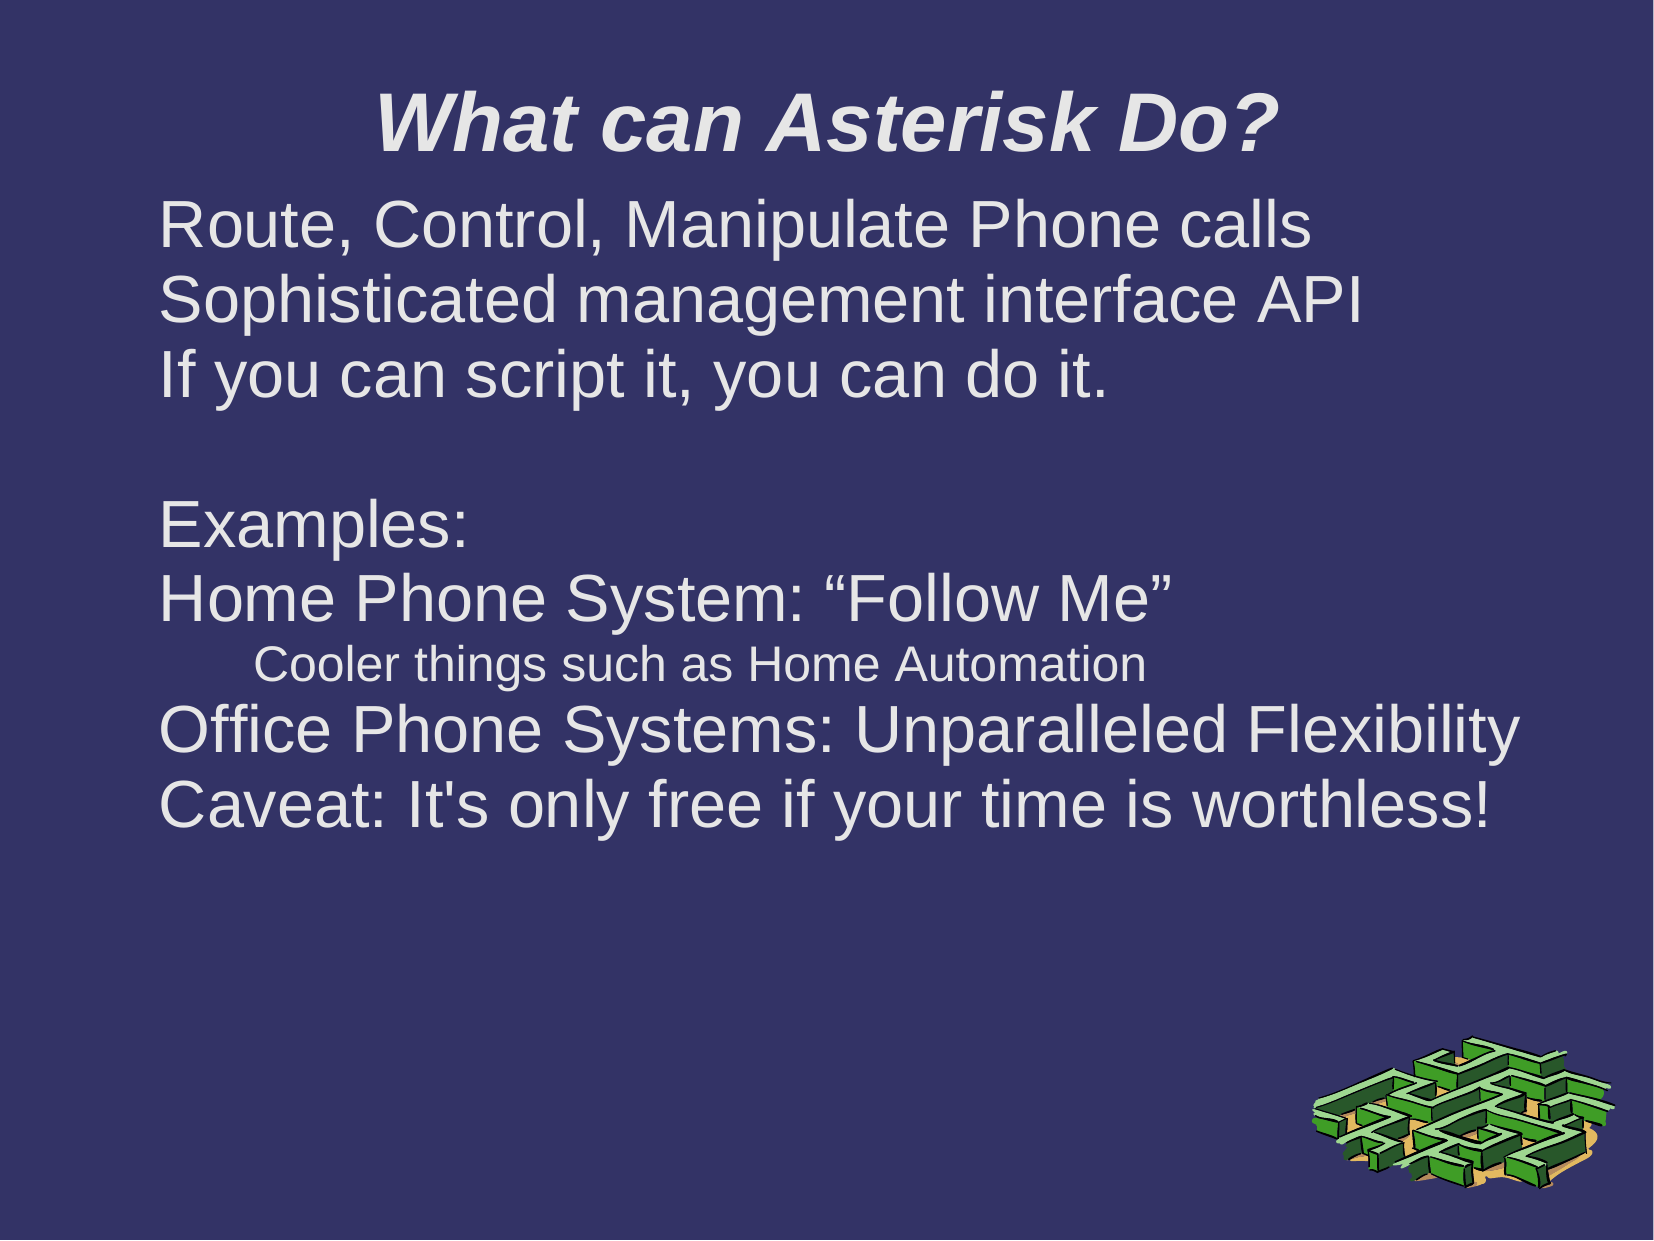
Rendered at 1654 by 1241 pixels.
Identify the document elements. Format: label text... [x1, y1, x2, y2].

list Route, Control, Manipulate Phone calls Sophisticated management interface API If you can script it, you can do it. Examples: Home Phone System: “Follow Me” Cooler things such as Home Automation Office Phone Systems: Unparalleled Flexibility Caveat: It's only free if your time is worthless! [146, 187, 1538, 969]
title What can Asterisk Do? [121, 19, 1534, 227]
